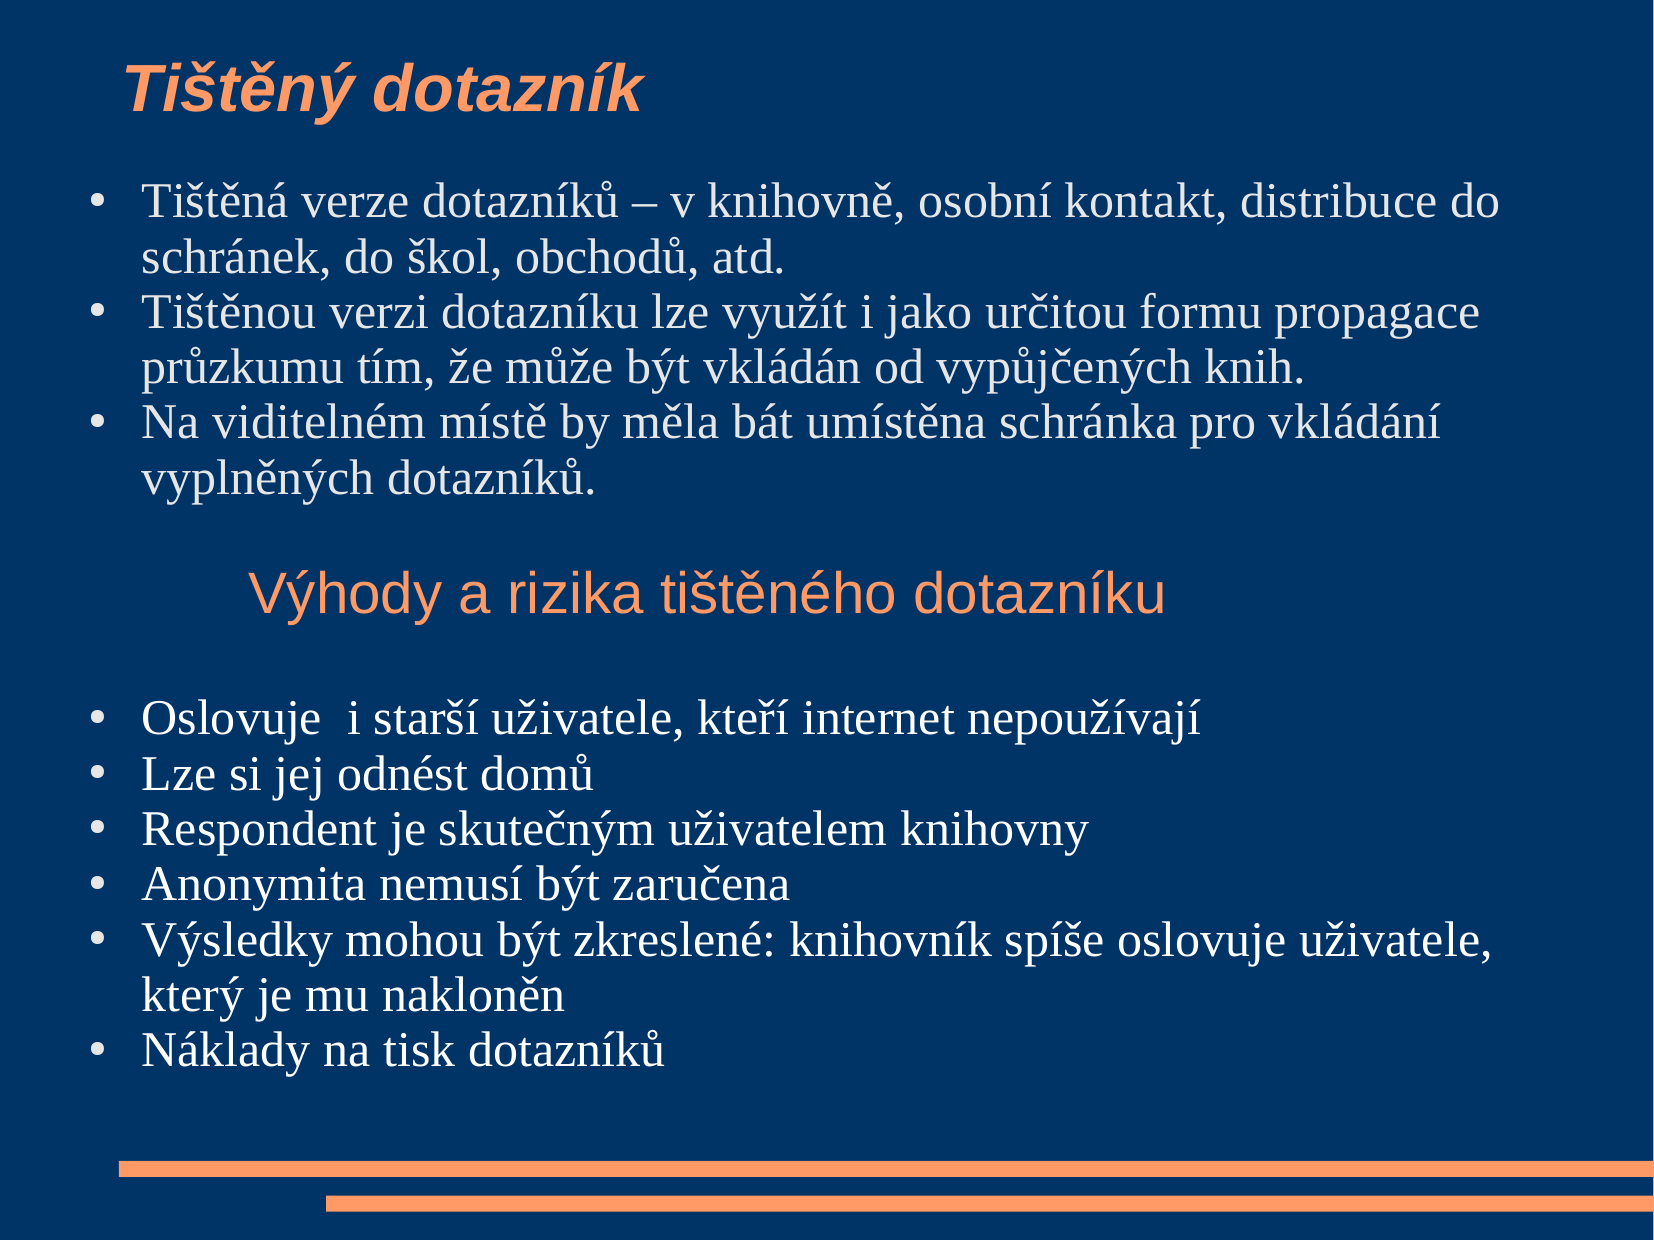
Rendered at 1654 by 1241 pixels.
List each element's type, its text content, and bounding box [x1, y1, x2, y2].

title Tištěný dotazník [121, 23, 1534, 154]
list Tištěná verze dotazníků – v knihovně, osobní kontakt, distribuce do schránek, do škol, obchodů, atd. Tištěnou verzi dotazníku lze využít i jako určitou formu propagace průzkumu tím, že může být vkládán od vypůjčených knih. Na viditelném místě by měla bát umístěna schránka pro vkládání vyplněných dotazníků. Výhody a rizika tištěného dotazníku Oslovuje i starší uživatele, kteří internet nepoužívají Lze si jej odnést domů Respondent je skutečným uživatelem knihovny Anonymita nemusí být zaručena Výsledky mohou být zkreslené: knihovník spíše oslovuje uživatele, který je mu nakloněn Náklady na tisk dotazníků [70, 118, 1510, 1151]
